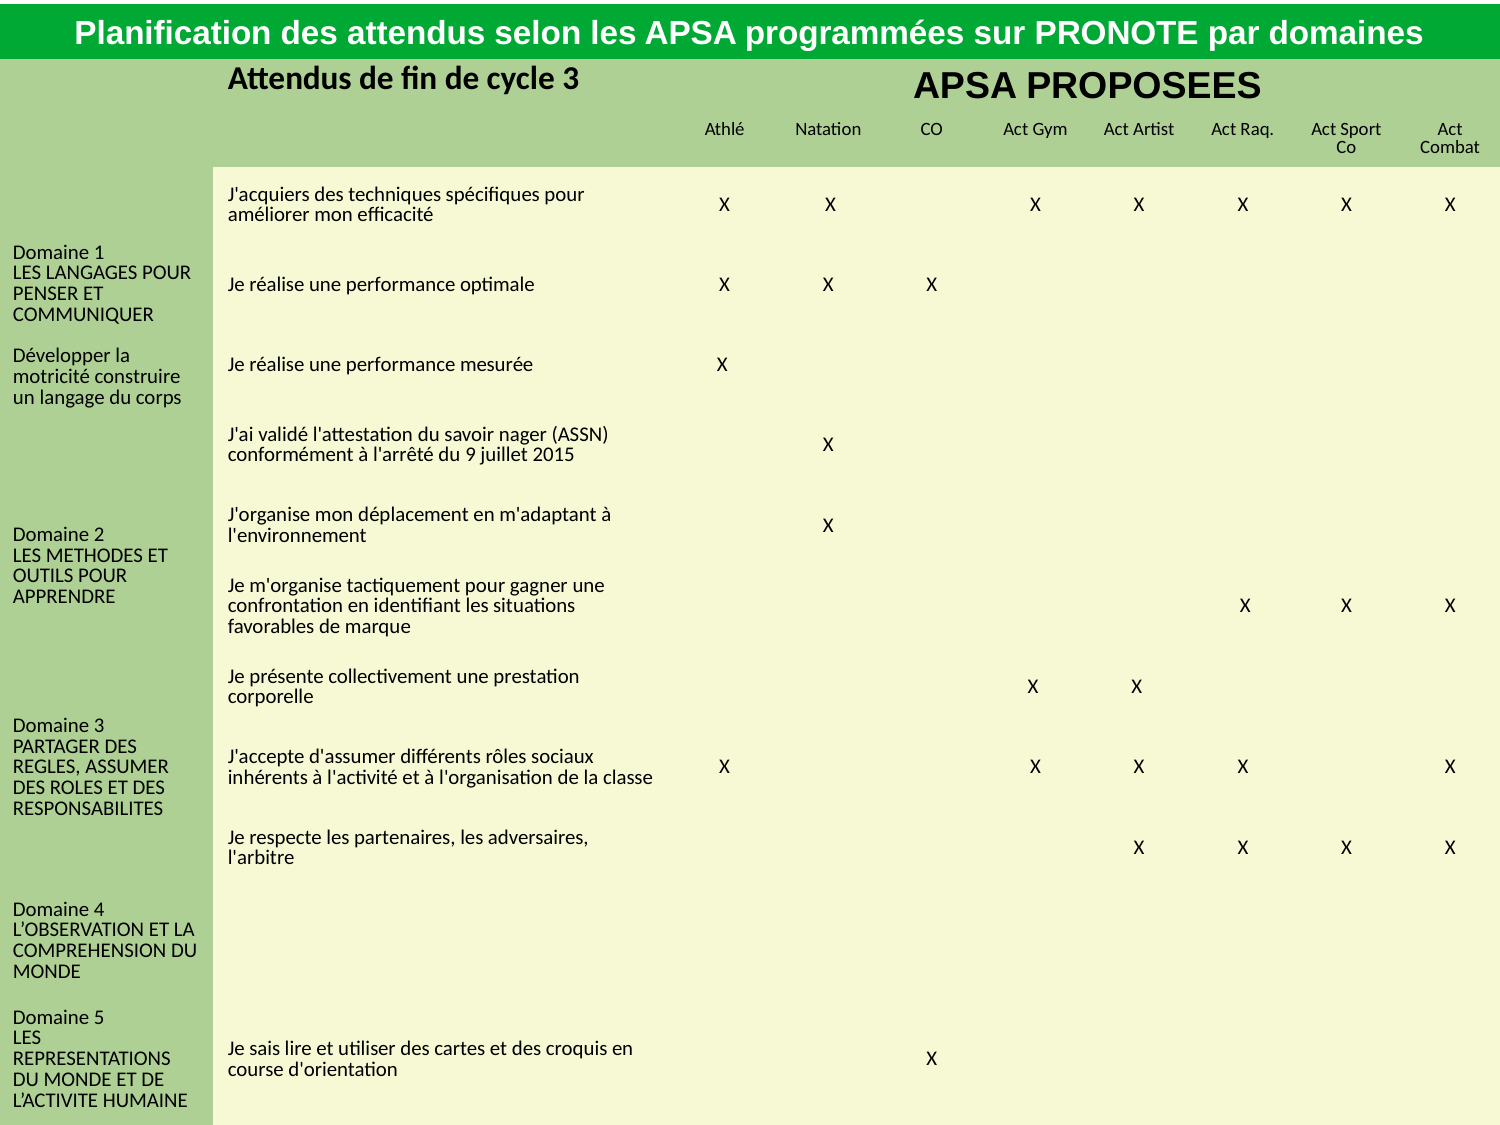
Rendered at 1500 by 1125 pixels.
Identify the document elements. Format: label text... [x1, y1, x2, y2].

table_cell [1295, 327, 1398, 406]
table_cell [984, 994, 1087, 1125]
table_cell [984, 809, 1087, 890]
table_cell [984, 327, 1087, 406]
table_cell X [1087, 167, 1191, 246]
table_cell [1191, 487, 1295, 567]
table_cell Domaine 1 LES LANGAGES POUR PENSER ET COMMUNIQUER Développer la motricité construire un langage du corps [0, 167, 213, 487]
table_cell Je réalise une performance optimale [213, 246, 673, 327]
table_cell [1398, 327, 1500, 406]
table_cell [776, 567, 880, 648]
table_cell X [880, 994, 984, 1125]
table_cell J'accepte d'assumer différents rôles sociaux inhérents à l'activité et à l'organisation de la classe [213, 729, 673, 809]
table_cell X [984, 648, 1087, 729]
table_cell J'organise mon déplacement en m'adaptant à l'environnement [213, 487, 673, 567]
table_cell [776, 327, 880, 406]
table_cell J'ai validé l'attestation du savoir nager (ASSN) conformément à l'arrêté du 9 juillet 2015 [213, 406, 673, 487]
table_cell [1295, 729, 1398, 809]
table_cell Domaine 2 LES METHODES ET OUTILS POUR APPRENDRE [0, 487, 213, 648]
table_cell [673, 567, 776, 648]
table_header [0, 59, 213, 167]
table_cell [213, 890, 673, 994]
table_cell [1295, 648, 1398, 729]
table_cell X [984, 729, 1087, 809]
table_cell Je présente collectivement une prestation corporelle [213, 648, 673, 729]
table_cell [1398, 994, 1500, 1125]
table_cell [880, 406, 984, 487]
table_cell [1295, 406, 1398, 487]
table_cell [880, 167, 984, 246]
table_cell [1295, 890, 1398, 994]
table_cell Domaine 4 L’OBSERVATION ET LA COMPREHENSION DU MONDE [0, 890, 213, 994]
table_cell X [776, 406, 880, 487]
table_cell [1398, 890, 1500, 994]
table_cell [1087, 487, 1191, 567]
table_cell [1398, 246, 1500, 327]
table_cell X [1087, 648, 1191, 729]
table_cell [673, 487, 776, 567]
table_cell [880, 729, 984, 809]
table_cell [880, 567, 984, 648]
table_cell Act Gym [984, 114, 1087, 167]
table_cell [1295, 246, 1398, 327]
table_cell X [984, 167, 1087, 246]
table_cell [776, 809, 880, 890]
table_cell [1087, 406, 1191, 487]
table_cell [1191, 406, 1295, 487]
table_cell [1191, 327, 1295, 406]
table_cell Athlé [673, 114, 776, 167]
table_header APSA PROPOSEES [673, 59, 1500, 114]
table_cell Je respecte les partenaires, les adversaires, l'arbitre [213, 809, 673, 890]
table_cell [673, 994, 776, 1125]
table_cell X [673, 729, 776, 809]
table_cell Natation [776, 114, 880, 167]
table_cell Act Artist [1087, 114, 1191, 167]
table_cell X [1398, 809, 1500, 890]
table_cell [1087, 890, 1191, 994]
table_cell X [1398, 729, 1500, 809]
table_cell [1191, 246, 1295, 327]
table_cell [984, 567, 1087, 648]
table_cell [1398, 487, 1500, 567]
table_cell X [1398, 167, 1500, 246]
table_cell [673, 406, 776, 487]
table_cell X [1295, 809, 1398, 890]
table_cell Je m'organise tactiquement pour gagner une confrontation en identifiant les situations favorables de marque [213, 567, 673, 648]
table_cell X [1295, 167, 1398, 246]
table_cell X [673, 167, 776, 246]
table_cell X [1191, 567, 1295, 648]
table_cell [880, 890, 984, 994]
table_cell [1398, 648, 1500, 729]
table_cell [880, 809, 984, 890]
table_cell [984, 890, 1087, 994]
table_cell X [1398, 567, 1500, 648]
table_cell Domaine 3 PARTAGER DES REGLES, ASSUMER DES ROLES ET DES RESPONSABILITES [0, 648, 213, 890]
table_cell X [776, 167, 880, 246]
table_cell X [1191, 729, 1295, 809]
table_cell X [880, 246, 984, 327]
table_cell X [1295, 567, 1398, 648]
table_cell [880, 648, 984, 729]
text_box Planification des attendus selon les APSA programmées sur PRONOTE par domaines [0, 4, 1500, 59]
table_cell [1087, 246, 1191, 327]
table_cell [880, 327, 984, 406]
table_cell [673, 890, 776, 994]
table_cell [776, 648, 880, 729]
table_header Attendus de fin de cycle 3 [213, 59, 673, 167]
table_cell [776, 994, 880, 1125]
table_cell X [673, 246, 776, 327]
table_cell Je sais lire et utiliser des cartes et des croquis en course d'orientation [213, 994, 673, 1125]
table_cell [1191, 994, 1295, 1125]
table_cell [673, 648, 776, 729]
table_cell Act Sport Co [1295, 114, 1398, 167]
table_cell [776, 890, 880, 994]
table_cell [984, 406, 1087, 487]
table_cell [1087, 327, 1191, 406]
table_cell X [776, 487, 880, 567]
table_cell X [1191, 167, 1295, 246]
table_cell X [673, 327, 776, 406]
table_cell X [1087, 809, 1191, 890]
table_cell [984, 246, 1087, 327]
table_cell [1191, 890, 1295, 994]
table_cell [1295, 994, 1398, 1125]
table_cell [984, 487, 1087, 567]
table_cell CO [880, 114, 984, 167]
table_cell X [776, 246, 880, 327]
table_cell Je réalise une performance mesurée [213, 327, 673, 406]
table_cell [880, 487, 984, 567]
table_cell X [1191, 809, 1295, 890]
table_cell [1398, 406, 1500, 487]
table_cell [776, 729, 880, 809]
table_cell Domaine 5 LES REPRESENTATIONS DU MONDE ET DE L’ACTIVITE HUMAINE [0, 994, 213, 1125]
table_cell [1087, 567, 1191, 648]
table_cell [1087, 994, 1191, 1125]
table_cell J'acquiers des techniques spécifiques pour améliorer mon efficacité [213, 167, 673, 246]
table_cell [673, 809, 776, 890]
table_cell Act Combat [1398, 114, 1500, 167]
table_cell Act Raq. [1191, 114, 1295, 167]
table_cell X [1087, 729, 1191, 809]
table_cell [1295, 487, 1398, 567]
table_cell [1191, 648, 1295, 729]
